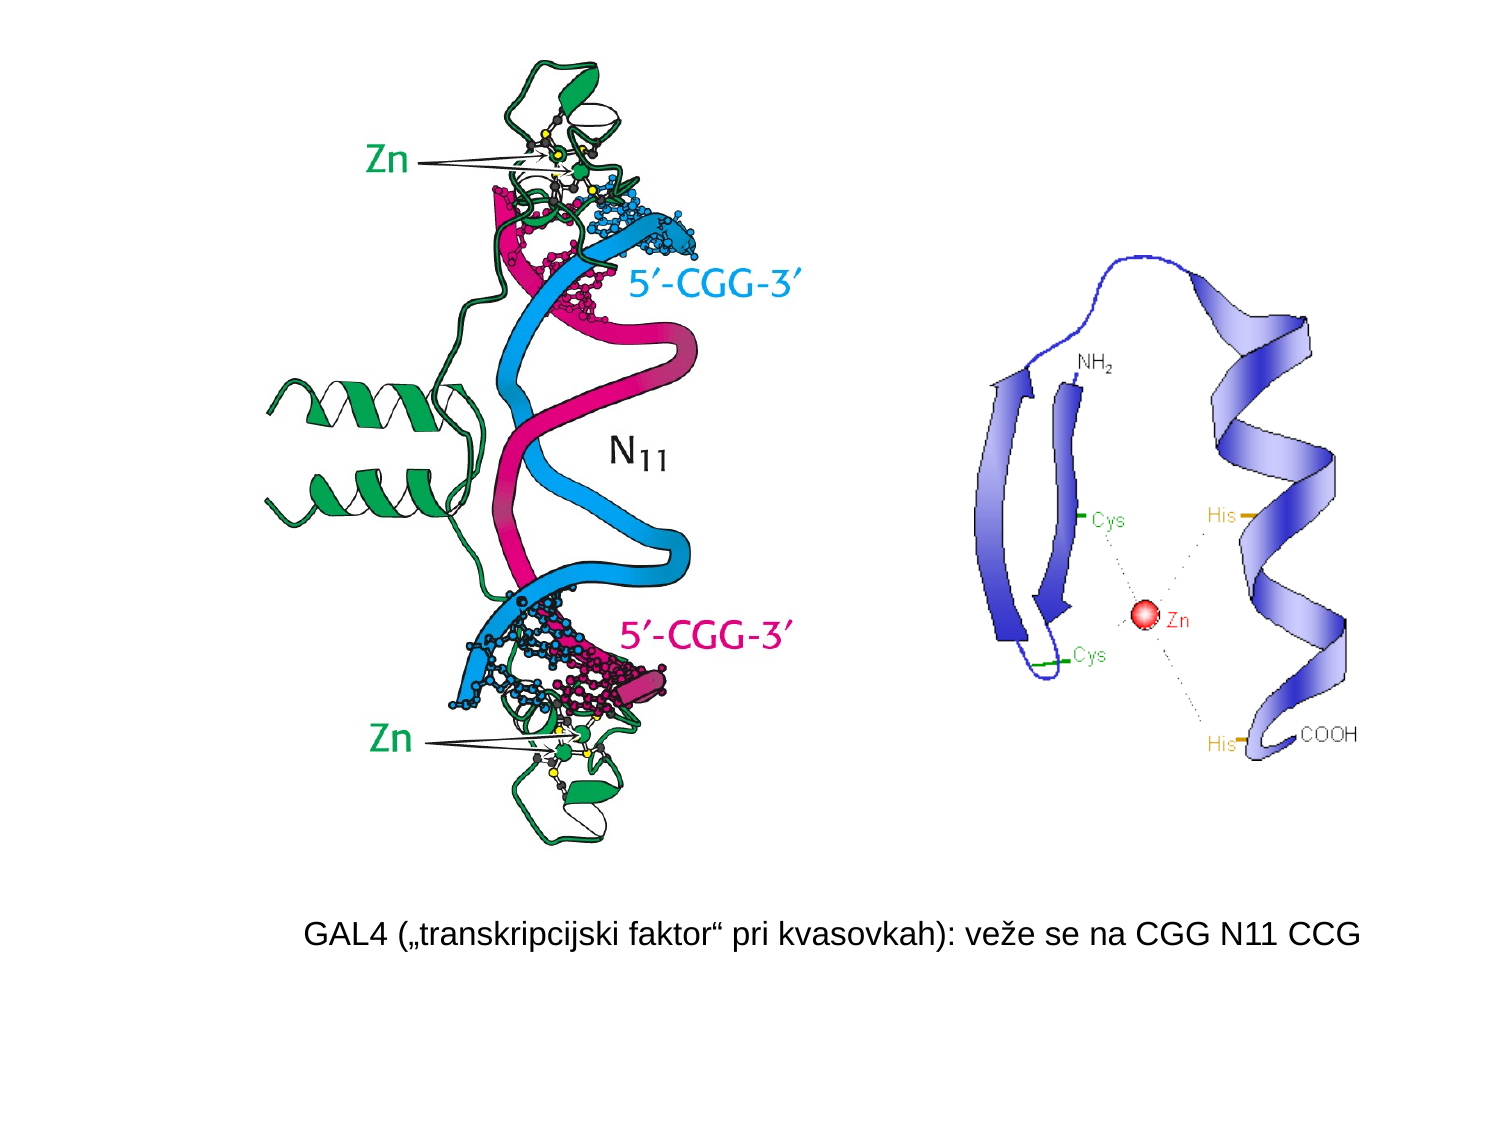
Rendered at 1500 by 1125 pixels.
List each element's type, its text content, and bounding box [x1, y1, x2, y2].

text_box GAL4 („transkripcijski faktor“ pri kvasovkah): veže se na CGG N11 CCG [288, 904, 1378, 960]
picture [242, 42, 823, 863]
picture [974, 255, 1366, 761]
